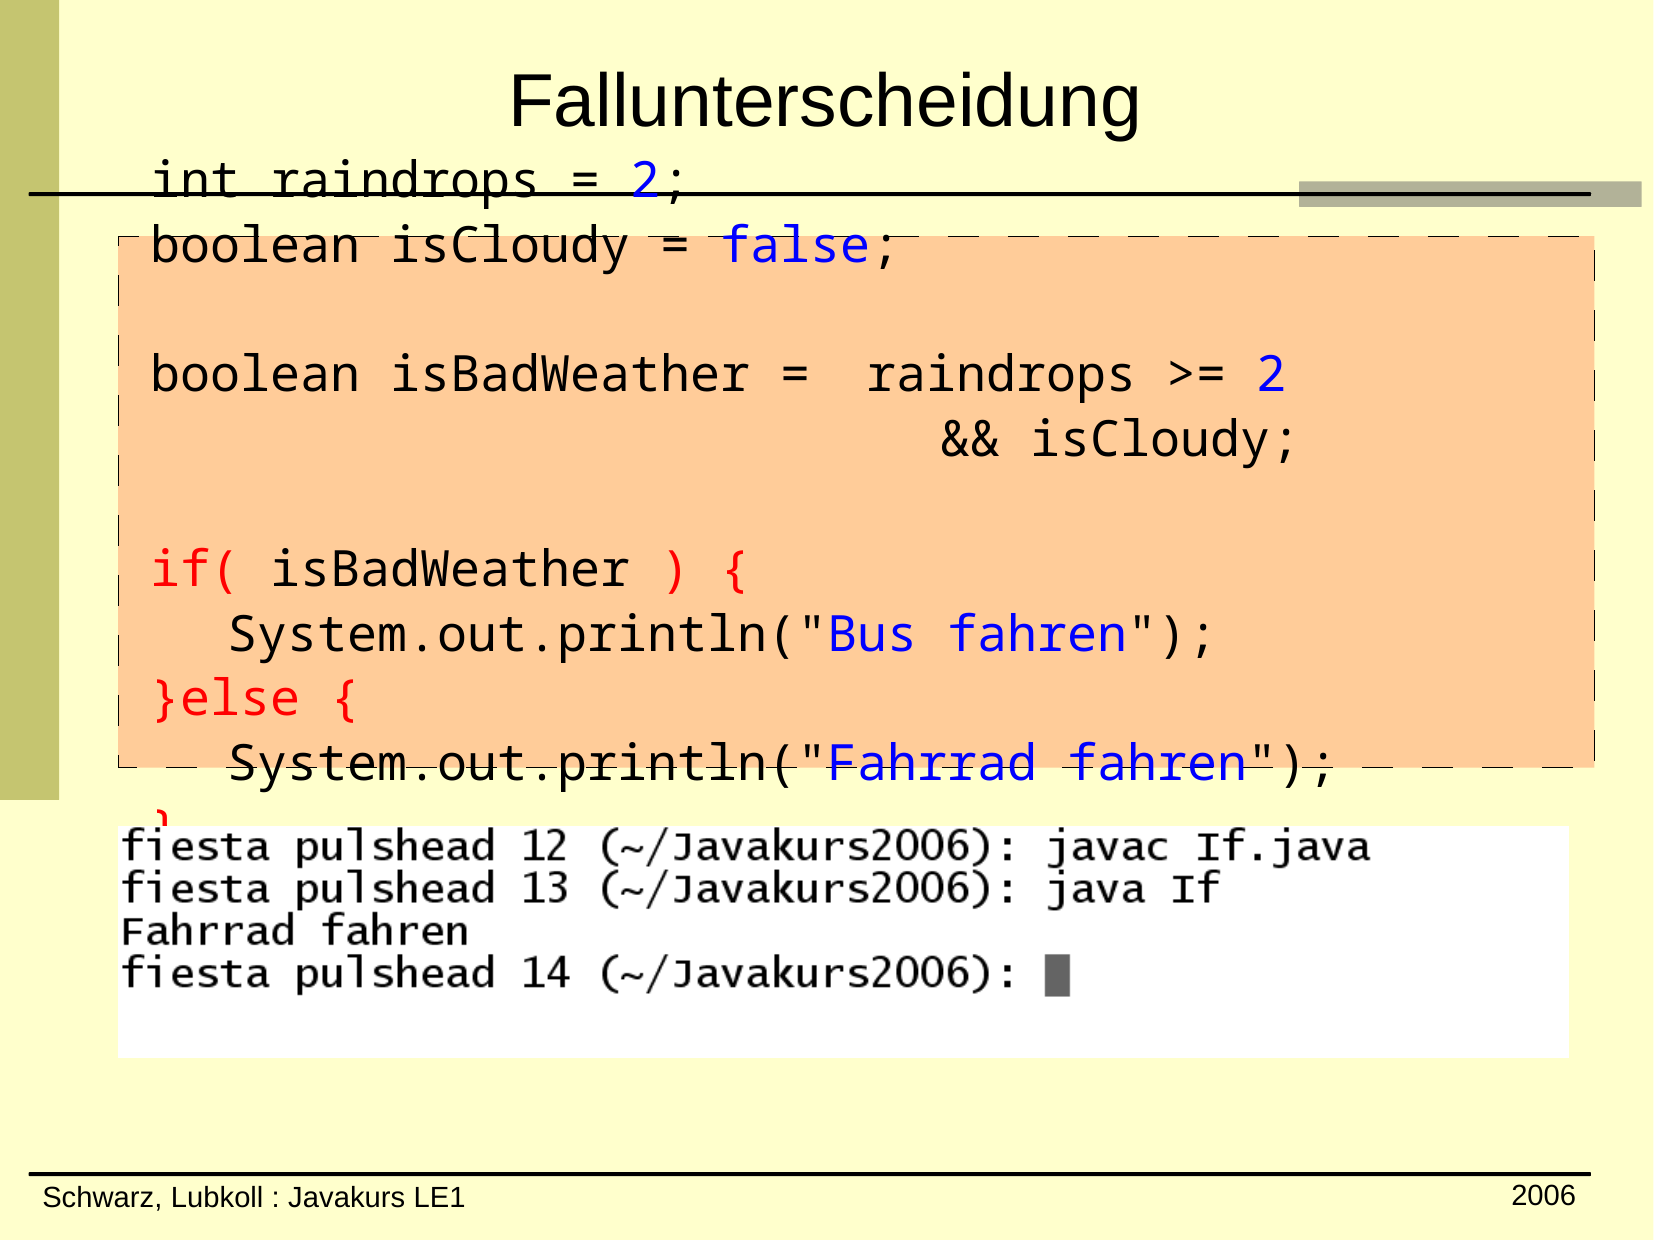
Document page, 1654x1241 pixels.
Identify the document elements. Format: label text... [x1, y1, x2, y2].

picture [118, 826, 1569, 1058]
title Fallunterscheidung [119, 19, 1532, 188]
text_box int raindrops = 2; boolean isCloudy = false; boolean isBadWeather = raindrops >= 2 && isCloudy; if( isBadWeather ) { System.out.println("Bus fahren"); }else { System.out.println("Fahrrad fahren"); } [118, 236, 1595, 768]
